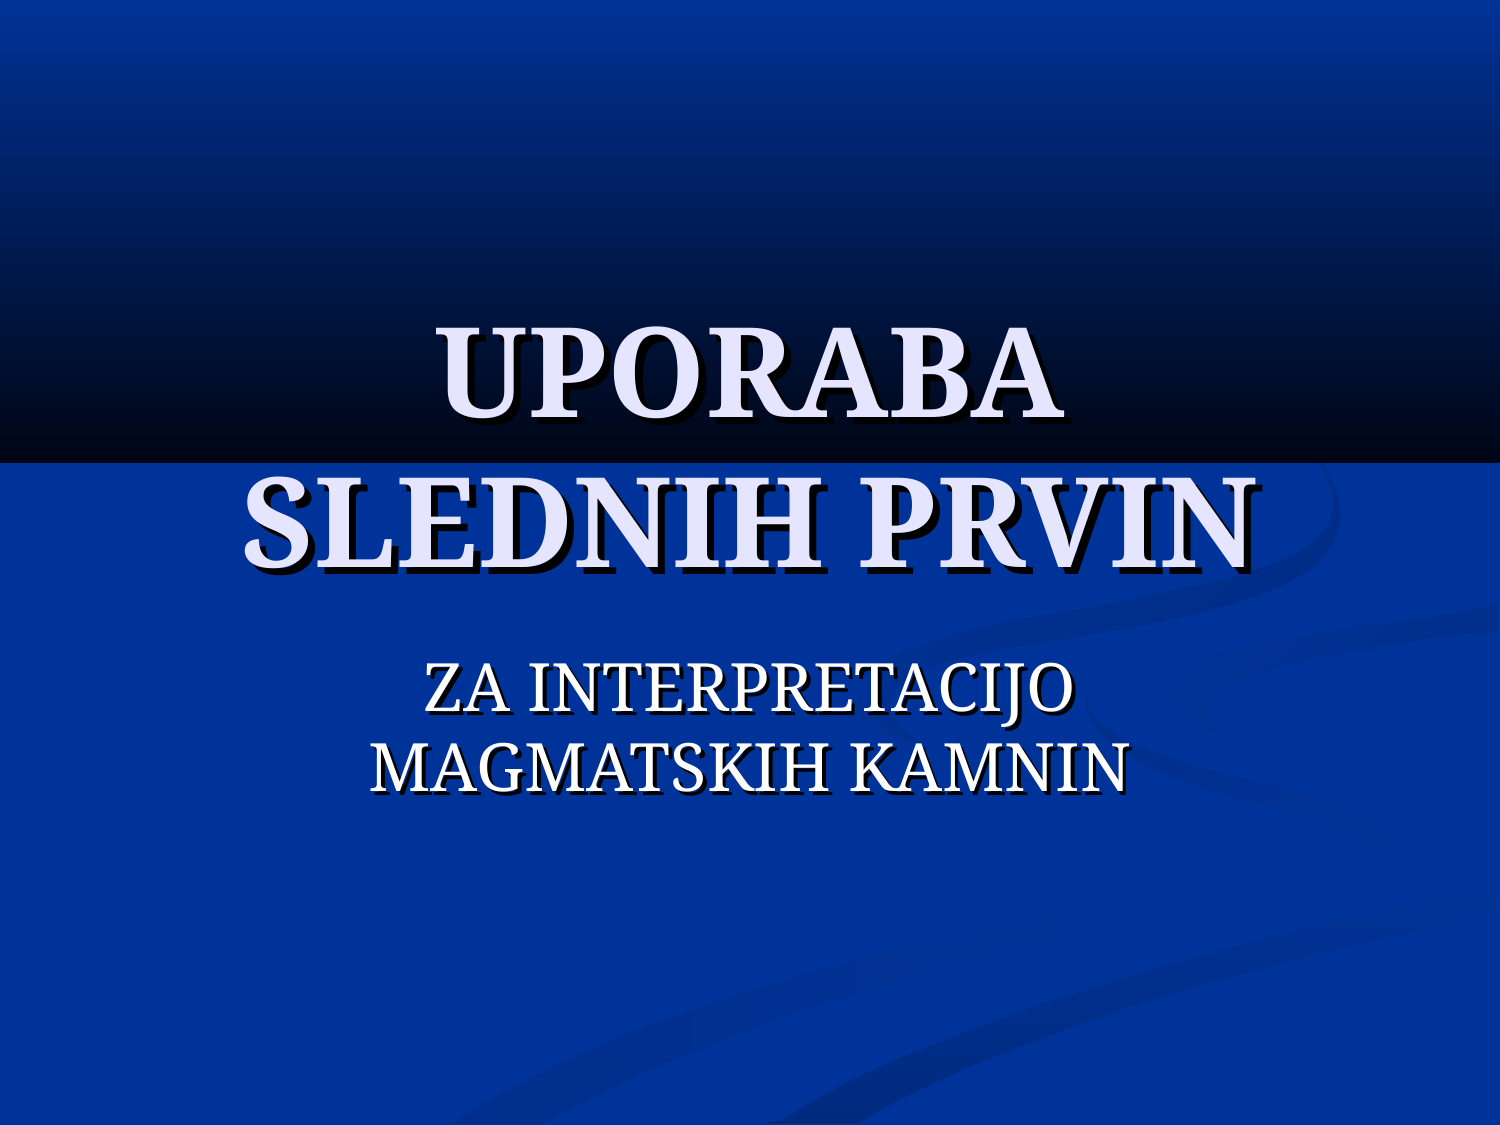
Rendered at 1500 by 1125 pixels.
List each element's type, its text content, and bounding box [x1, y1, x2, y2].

text_box ZA INTERPRETACIJO MAGMATSKIH KAMNIN [225, 637, 1276, 926]
title UPORABA SLEDNIH PRVIN [112, 284, 1388, 601]
